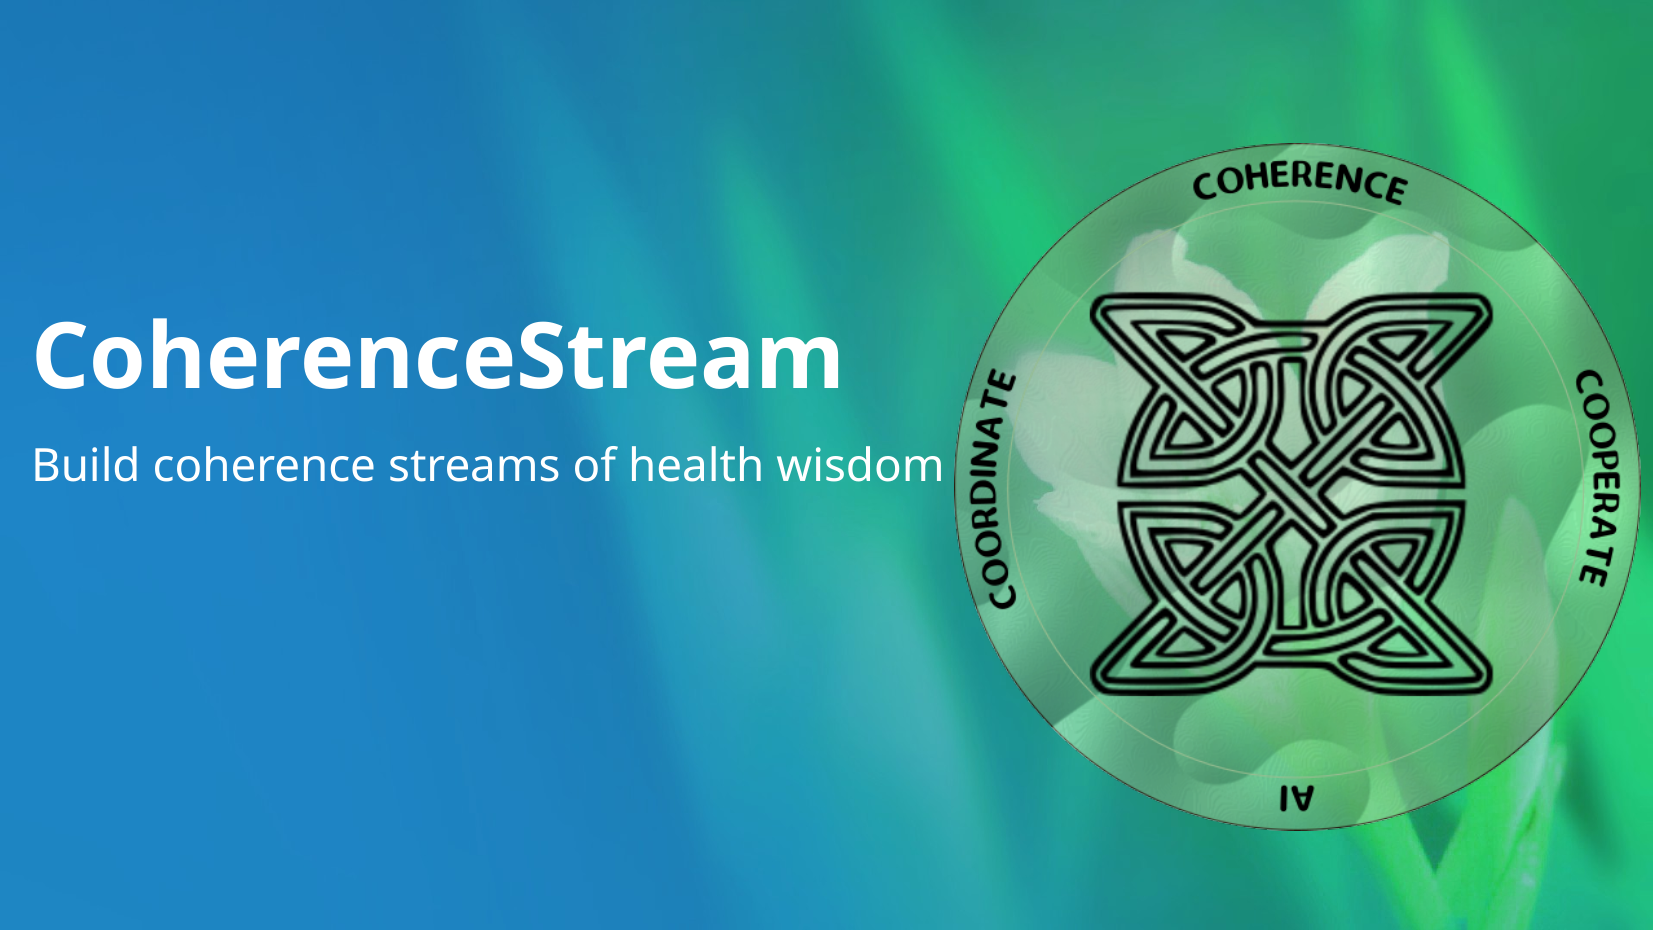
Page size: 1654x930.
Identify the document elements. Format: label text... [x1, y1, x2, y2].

picture [0, 0, 1653, 930]
text_box CoherenceStream Build coherence streams of health wisdom [16, 289, 954, 499]
